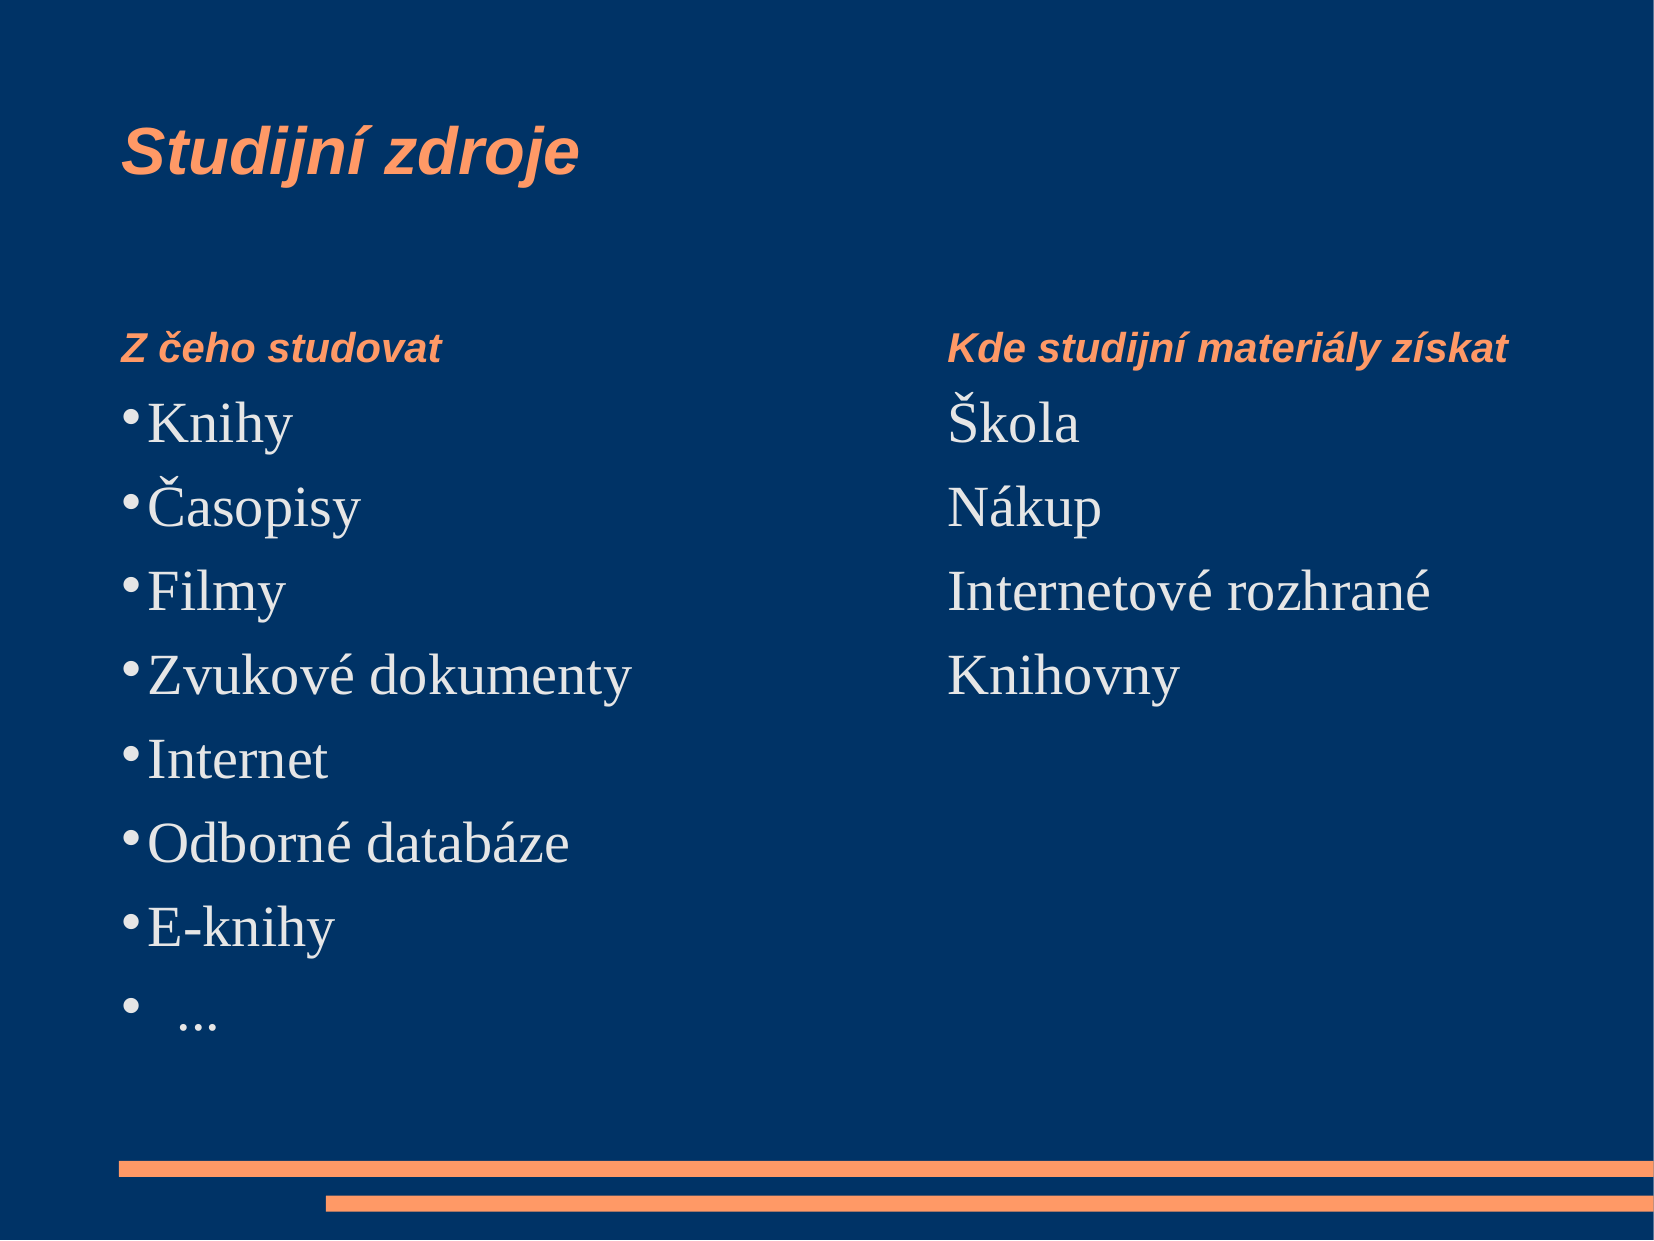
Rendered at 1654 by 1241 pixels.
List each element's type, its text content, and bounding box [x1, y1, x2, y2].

title Studijní zdroje [121, 46, 1534, 254]
list Kde studijní materiály získat Škola Nákup Internetové rozhrané Knihovny [858, 322, 1562, 1133]
list Z čeho studovat Knihy Časopisy Filmy Zvukové dokumenty Internet Odborné databáze E-knihy ... [121, 322, 824, 1133]
